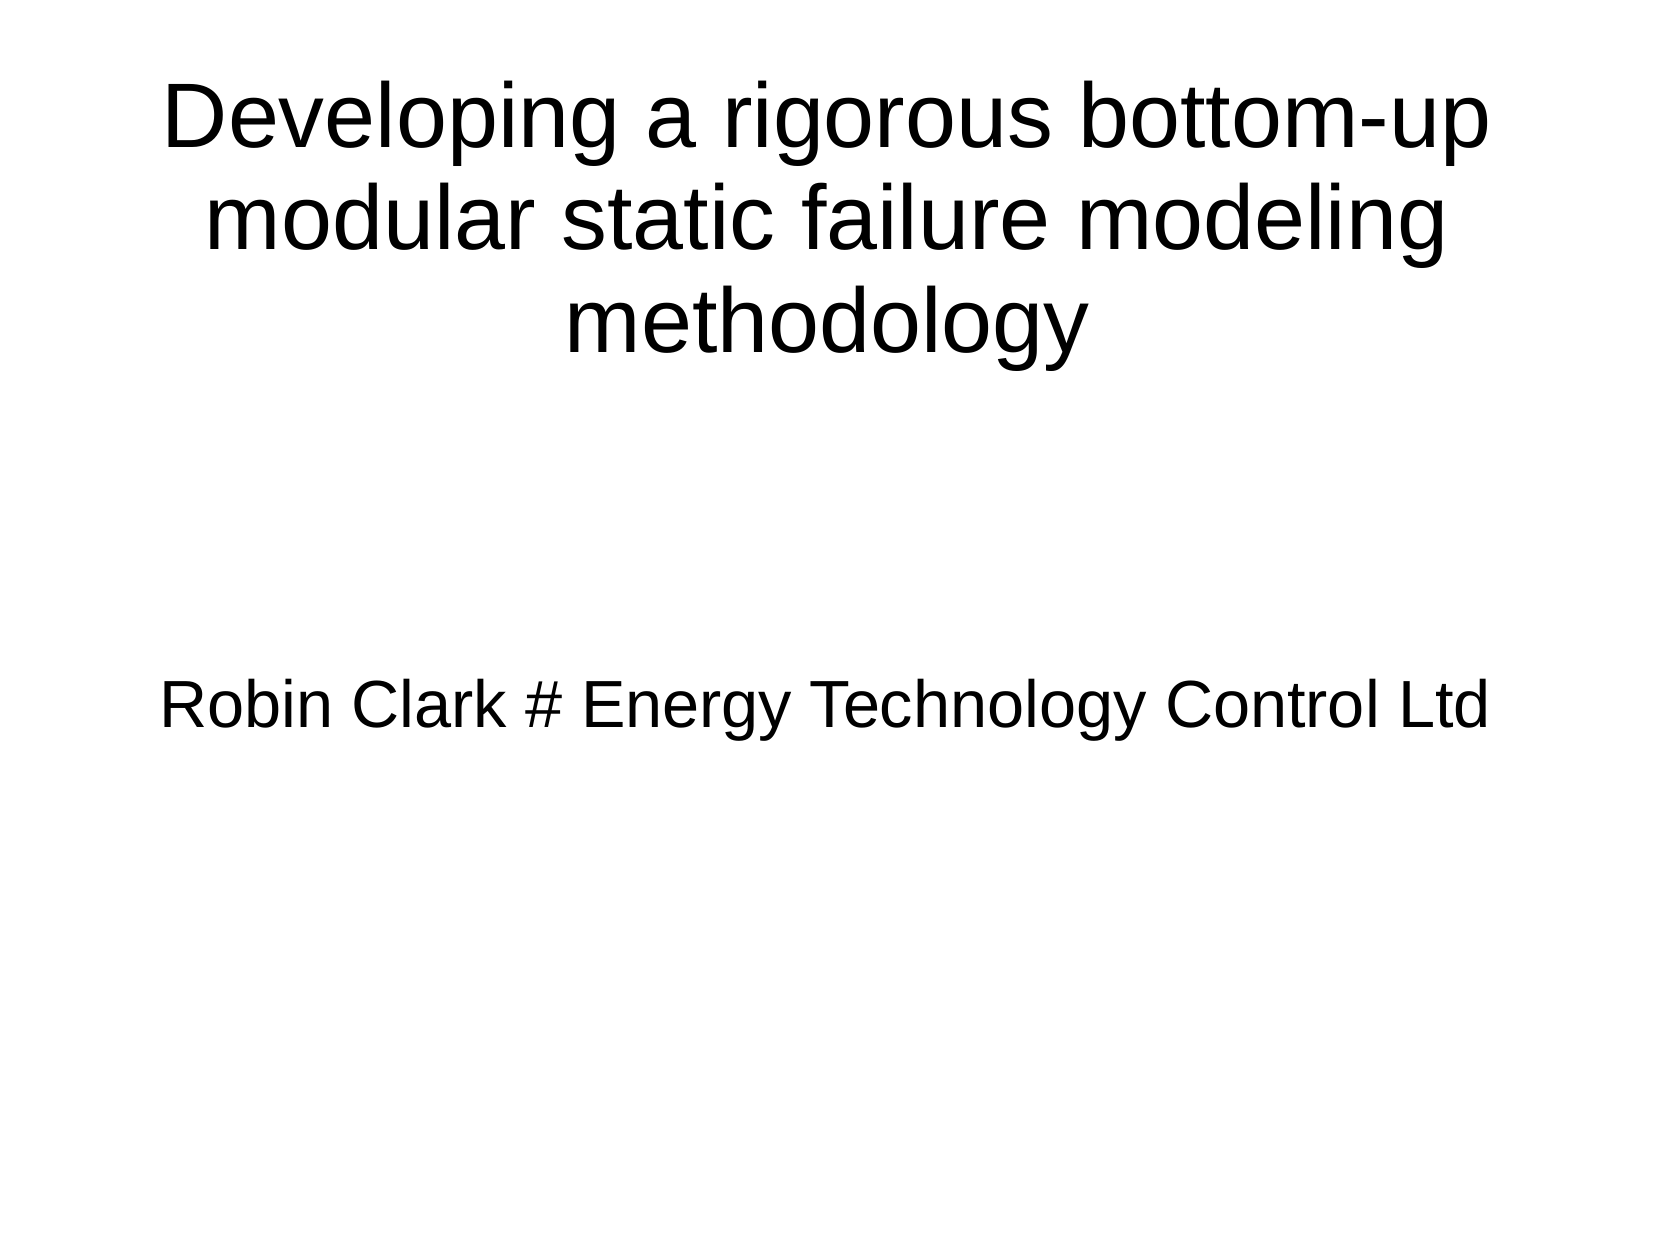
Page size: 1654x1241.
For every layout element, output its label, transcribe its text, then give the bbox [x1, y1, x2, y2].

subtitle Robin Clark # Energy Technology Control Ltd [134, 350, 1516, 1133]
title Developing a rigorous bottom-up modular static failure modeling methodology [121, 64, 1534, 373]
